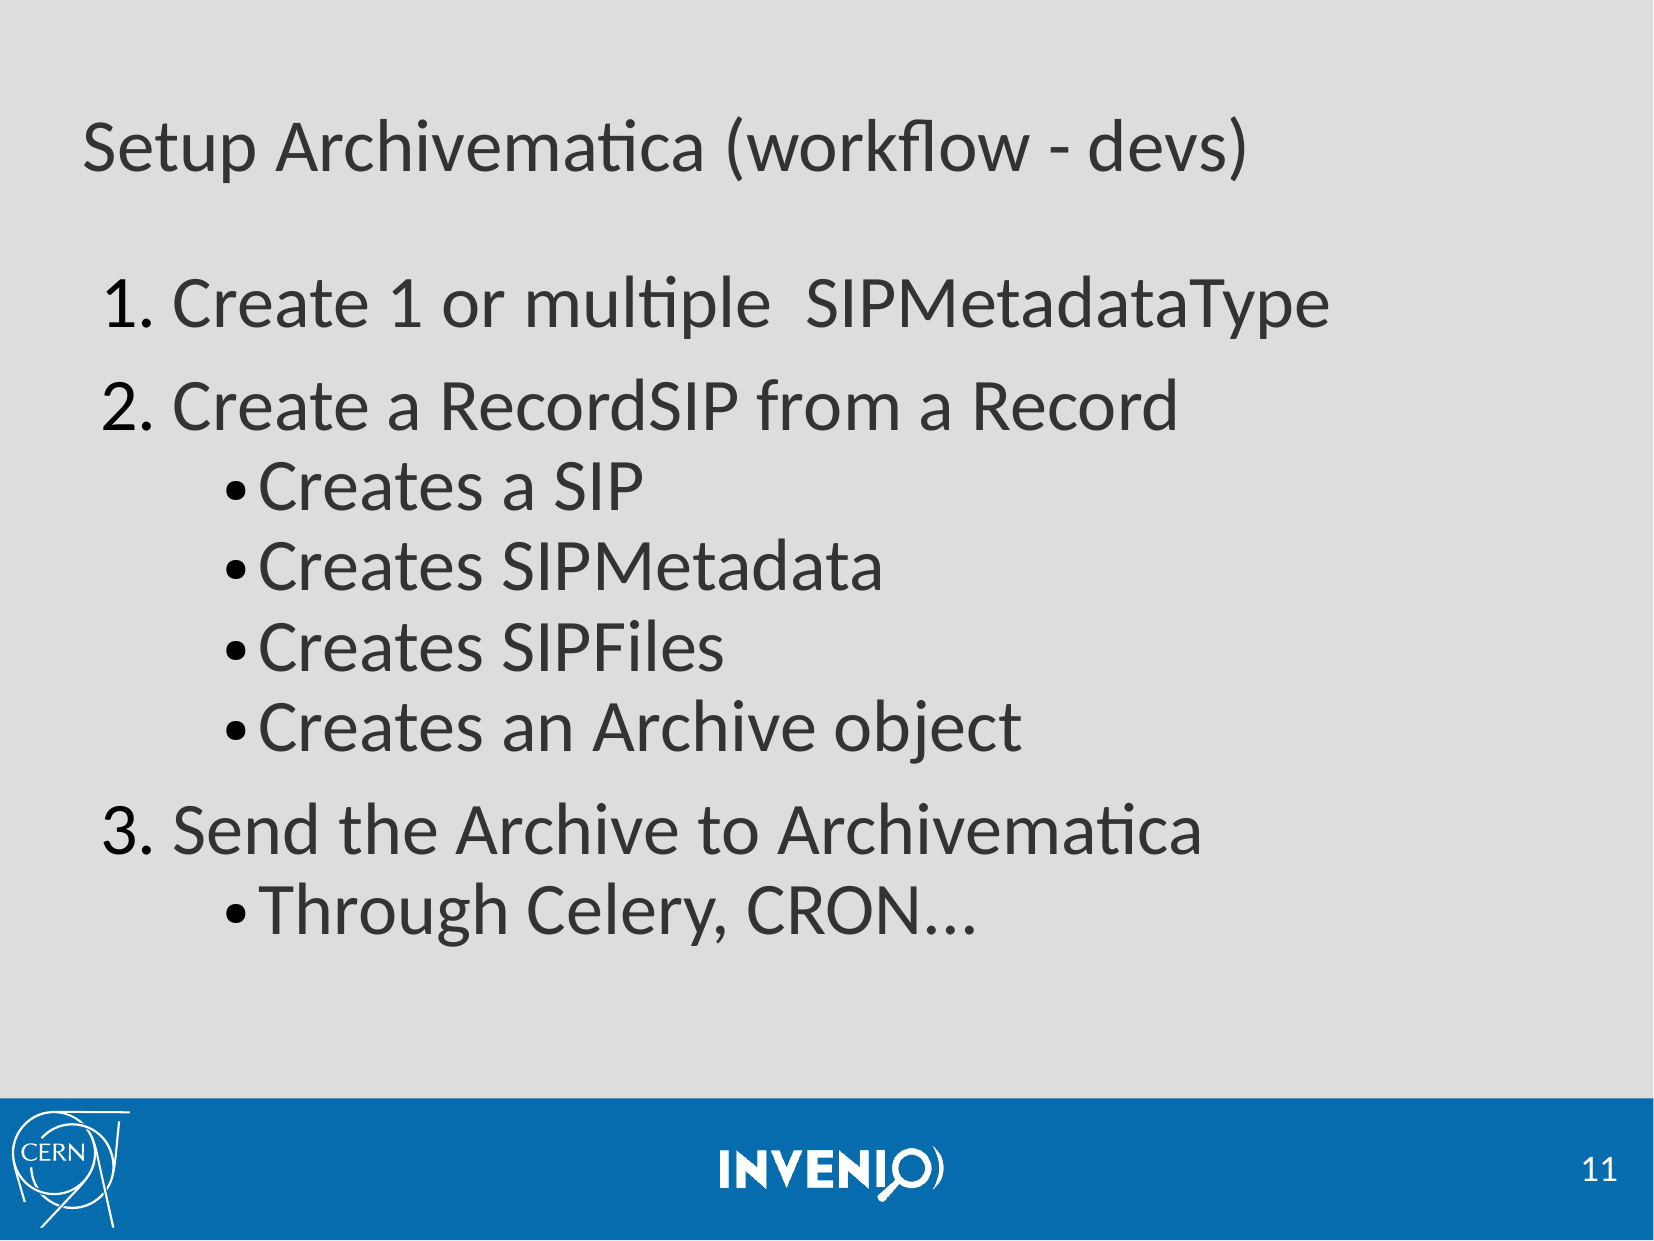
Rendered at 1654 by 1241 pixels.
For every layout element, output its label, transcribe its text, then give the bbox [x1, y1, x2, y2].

title Setup Archivematica (workflow - devs) [82, 49, 1571, 257]
list Create 1 or multiple SIPMetadataType Create a RecordSIP from a Record Creates a SIP Creates SIPMetadata Creates SIPFiles Creates an Archive object Send the Archive to Archivematica Through Celery, CRON... [82, 271, 1571, 1063]
picture [720, 1145, 944, 1202]
